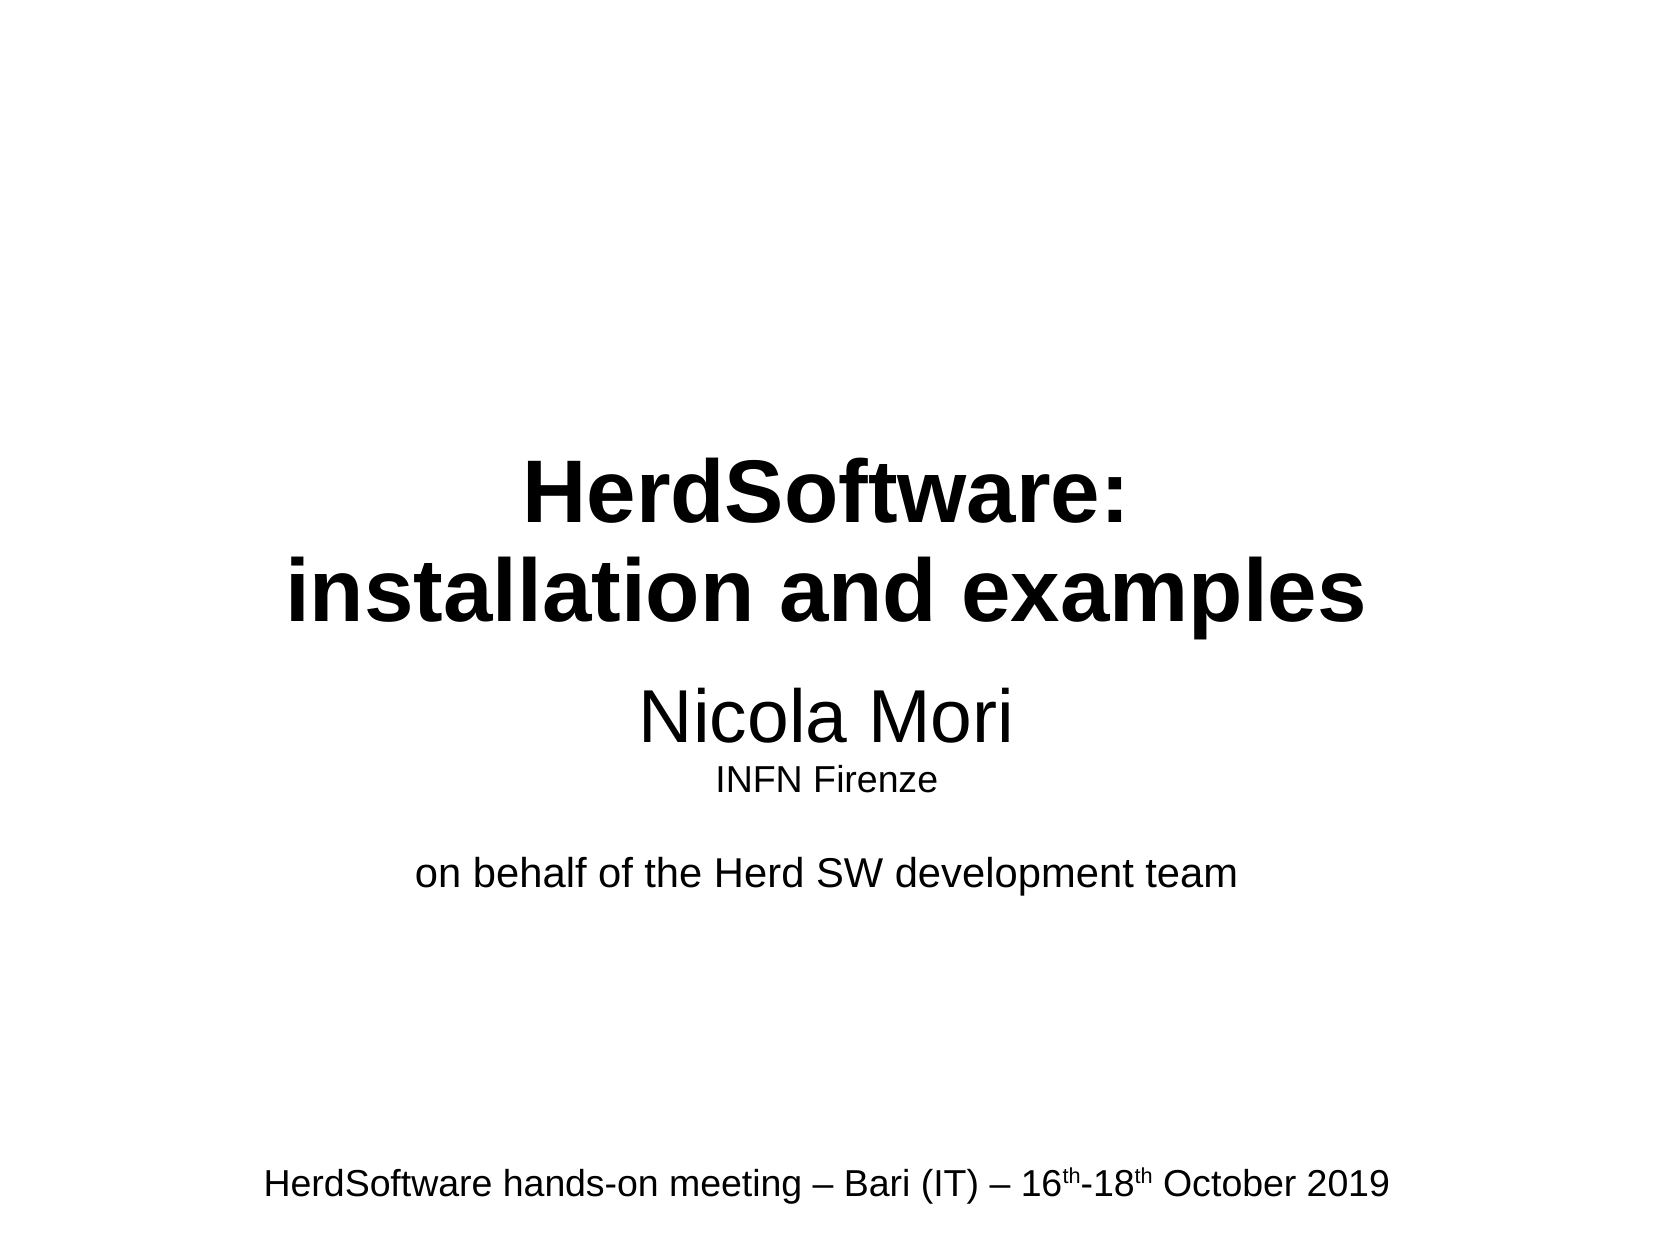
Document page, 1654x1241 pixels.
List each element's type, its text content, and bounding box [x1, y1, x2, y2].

text_box on behalf of the Herd SW development team [414, 850, 1239, 900]
text_box Nicola Mori INFN Firenze [638, 674, 1015, 801]
text_box HerdSoftware hands-on meeting – Bari (IT) – 16th-18th October 2019 [241, 1155, 1412, 1214]
text_box HerdSoftware: installation and examples [285, 441, 1369, 641]
